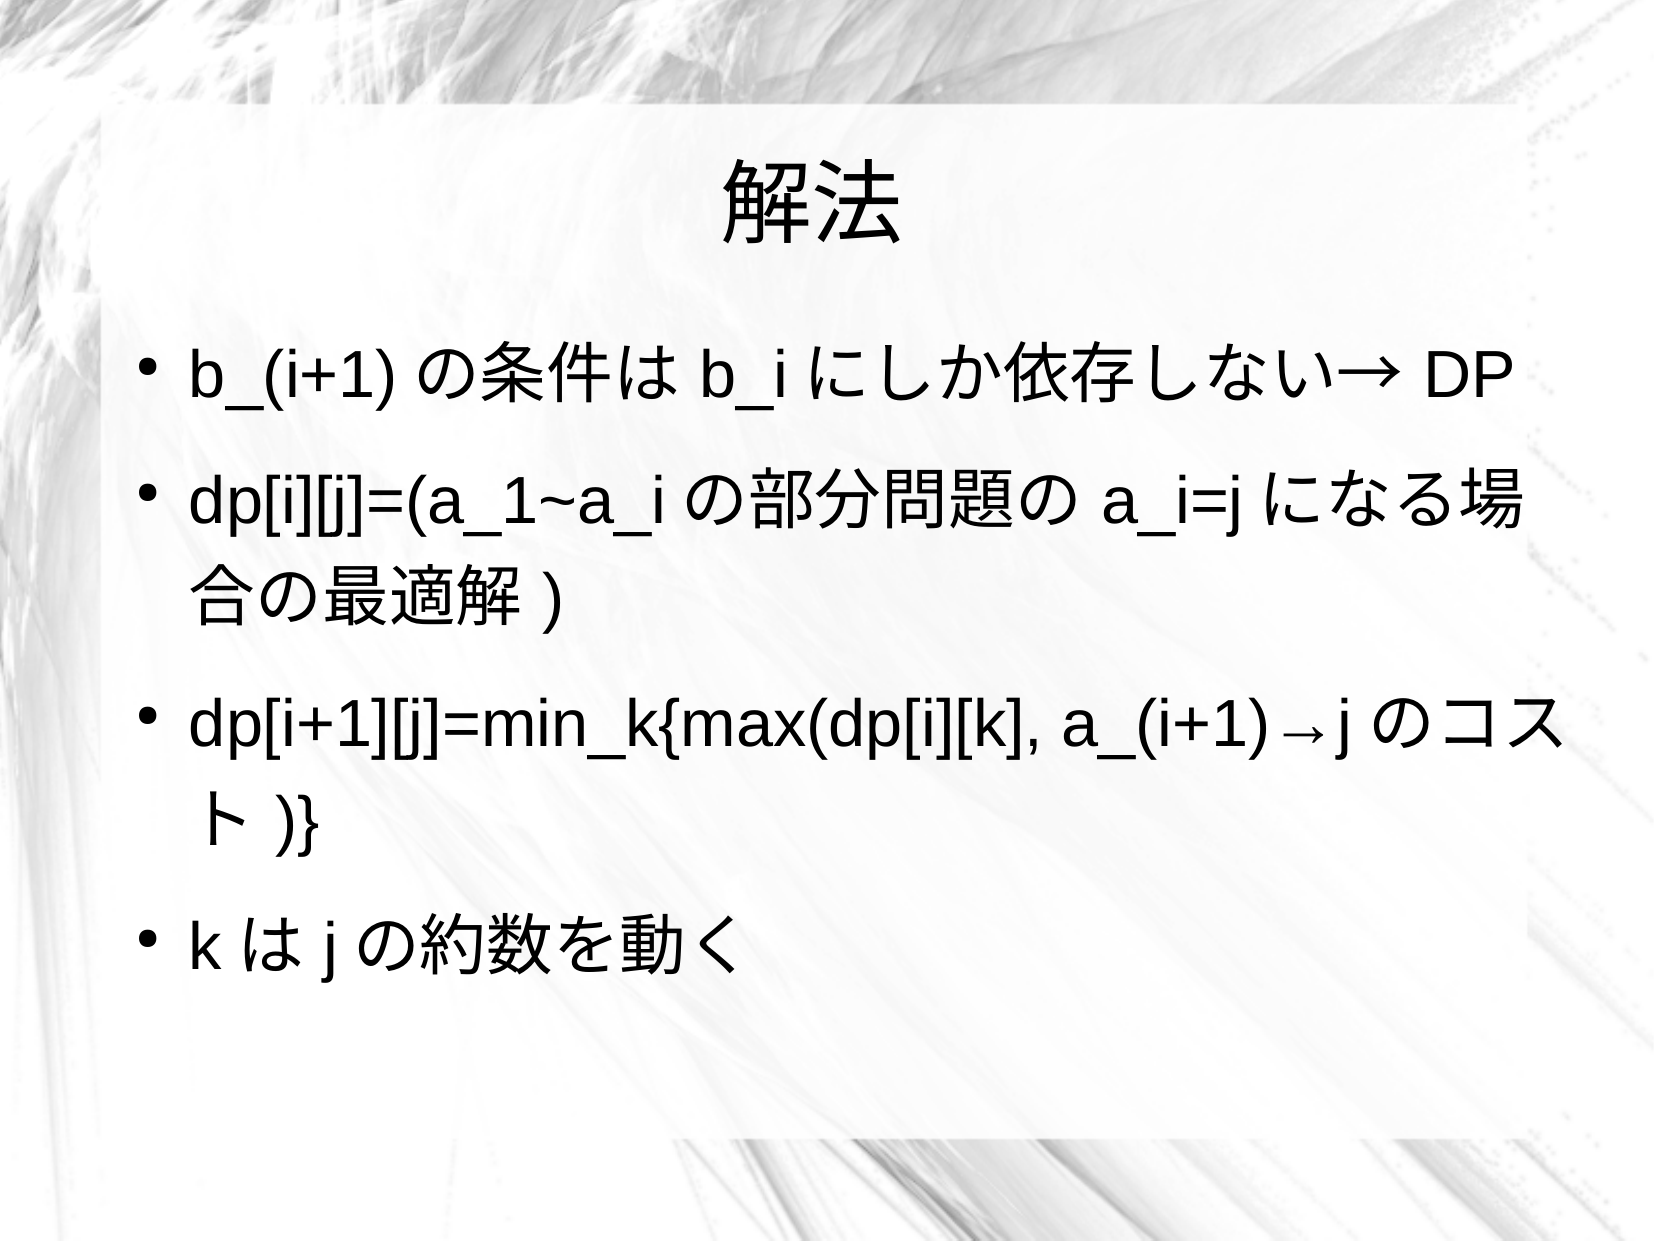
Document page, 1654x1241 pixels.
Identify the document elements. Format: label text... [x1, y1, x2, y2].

list b_(i+1)の条件はb_iにしか依存しない→DP dp[i][j]=(a_1~a_iの部分問題のa_i=jになる場合の最適解) dp[i+1][j]=min_k{max(dp[i][k], a_(i+1)→jのコスト)} kはjの約数を動く [118, 319, 1571, 1139]
title 解法 [118, 112, 1506, 281]
picture [0, 0, 1654, 1241]
